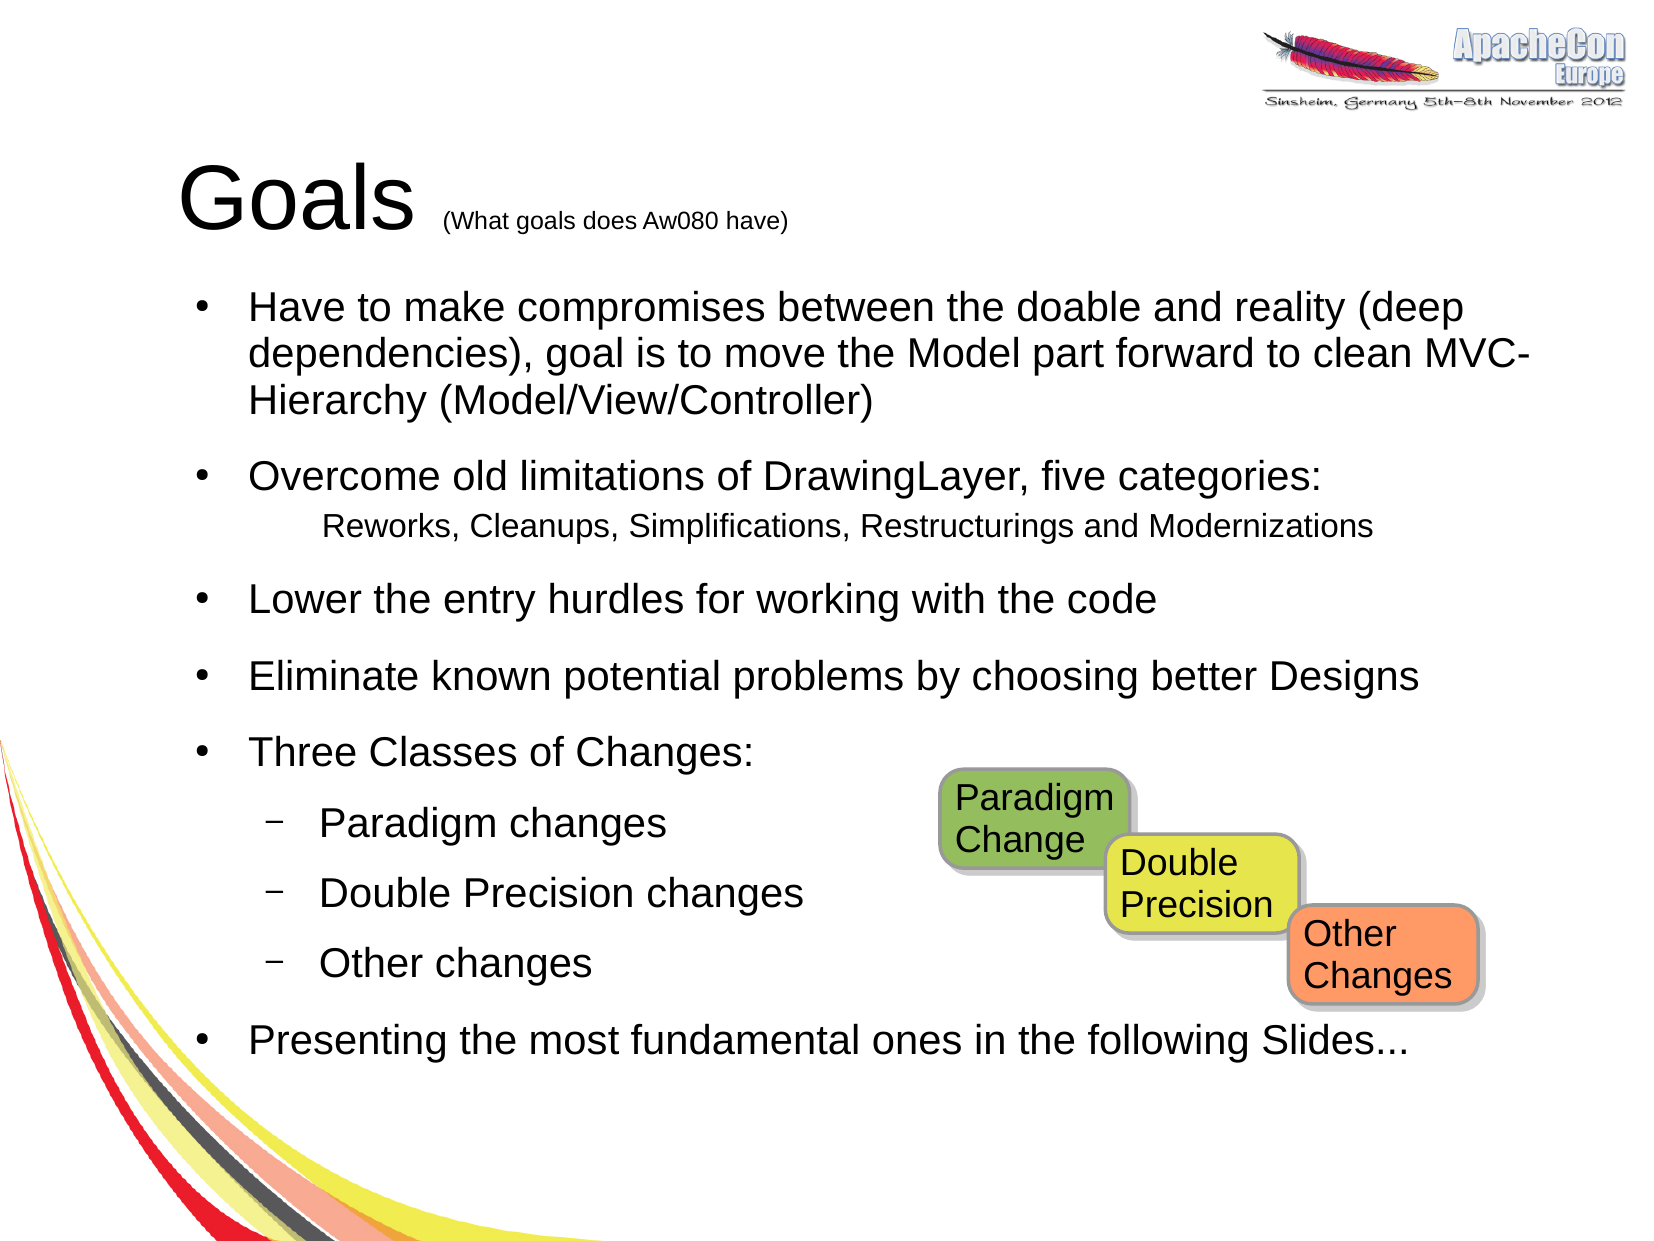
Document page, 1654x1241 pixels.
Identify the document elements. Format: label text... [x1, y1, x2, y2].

text_box Double Precision [1105, 834, 1300, 934]
title Goals (What goals does Aw080 have) [177, 146, 1536, 250]
picture [0, 0, 1654, 1241]
text_box Paradigm Change [939, 769, 1130, 869]
text_box Other Changes [1288, 905, 1479, 1004]
list Have to make compromises between the doable and reality (deep dependencies), goal is to move the Model part forward to clean MVC-Hierarchy (Model/View/Controller) Overcome old limitations of DrawingLayer, five categories: Reworks, Cleanups, Simplifications, Restructurings and Modernizations Lower the entry hurdles for working with the code Eliminate known potential problems by choosing better Designs Three Classes of Changes: Paradigm changes Double Precision changes Other changes Presenting the most fundamental ones in the following Slides... [177, 283, 1536, 1067]
